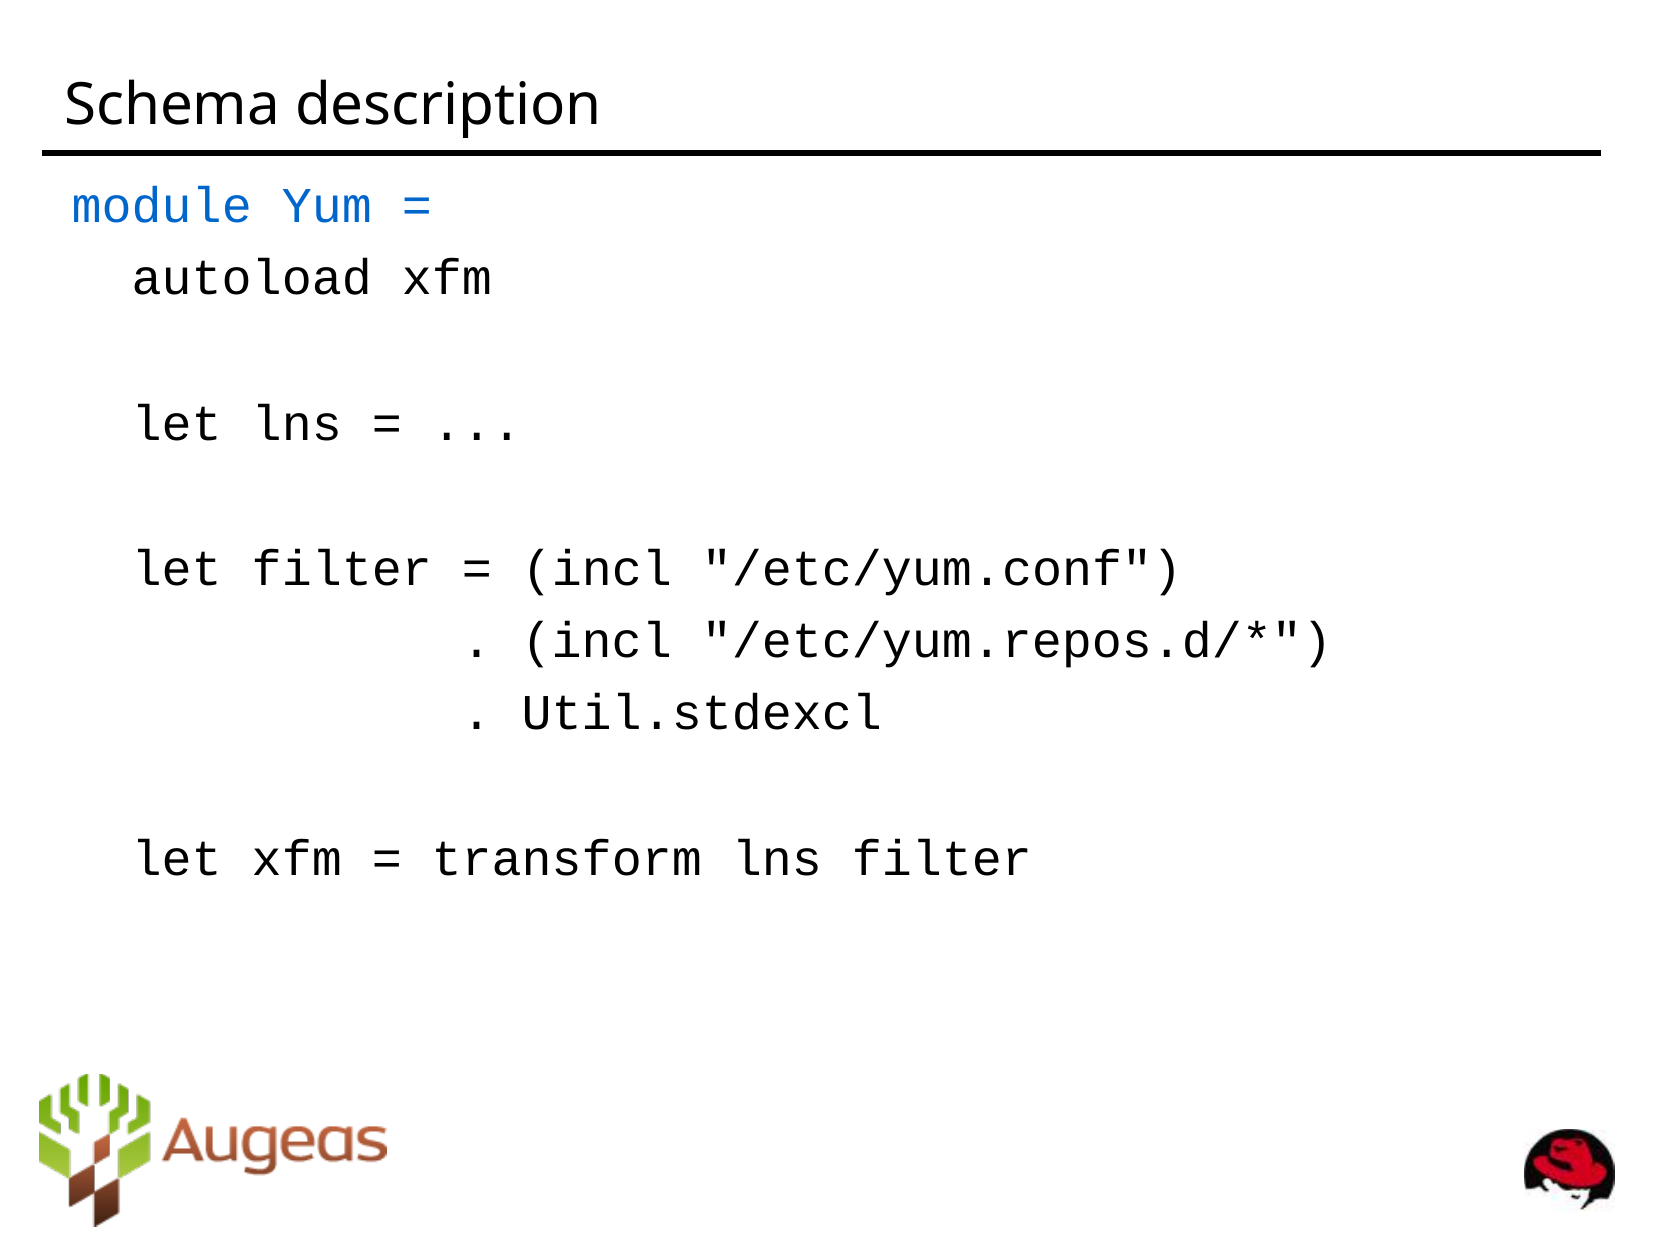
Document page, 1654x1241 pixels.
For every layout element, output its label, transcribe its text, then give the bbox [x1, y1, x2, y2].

picture [1524, 1129, 1615, 1220]
title Schema description [64, 42, 1496, 161]
list module Yum = autoload xfm let lns = ... let filter = (incl "/etc/yum.conf") . (incl "/etc/yum.repos.d/*") . Util.stdexcl let xfm = transform lns filter [71, 180, 1495, 1089]
picture [39, 1074, 387, 1227]
